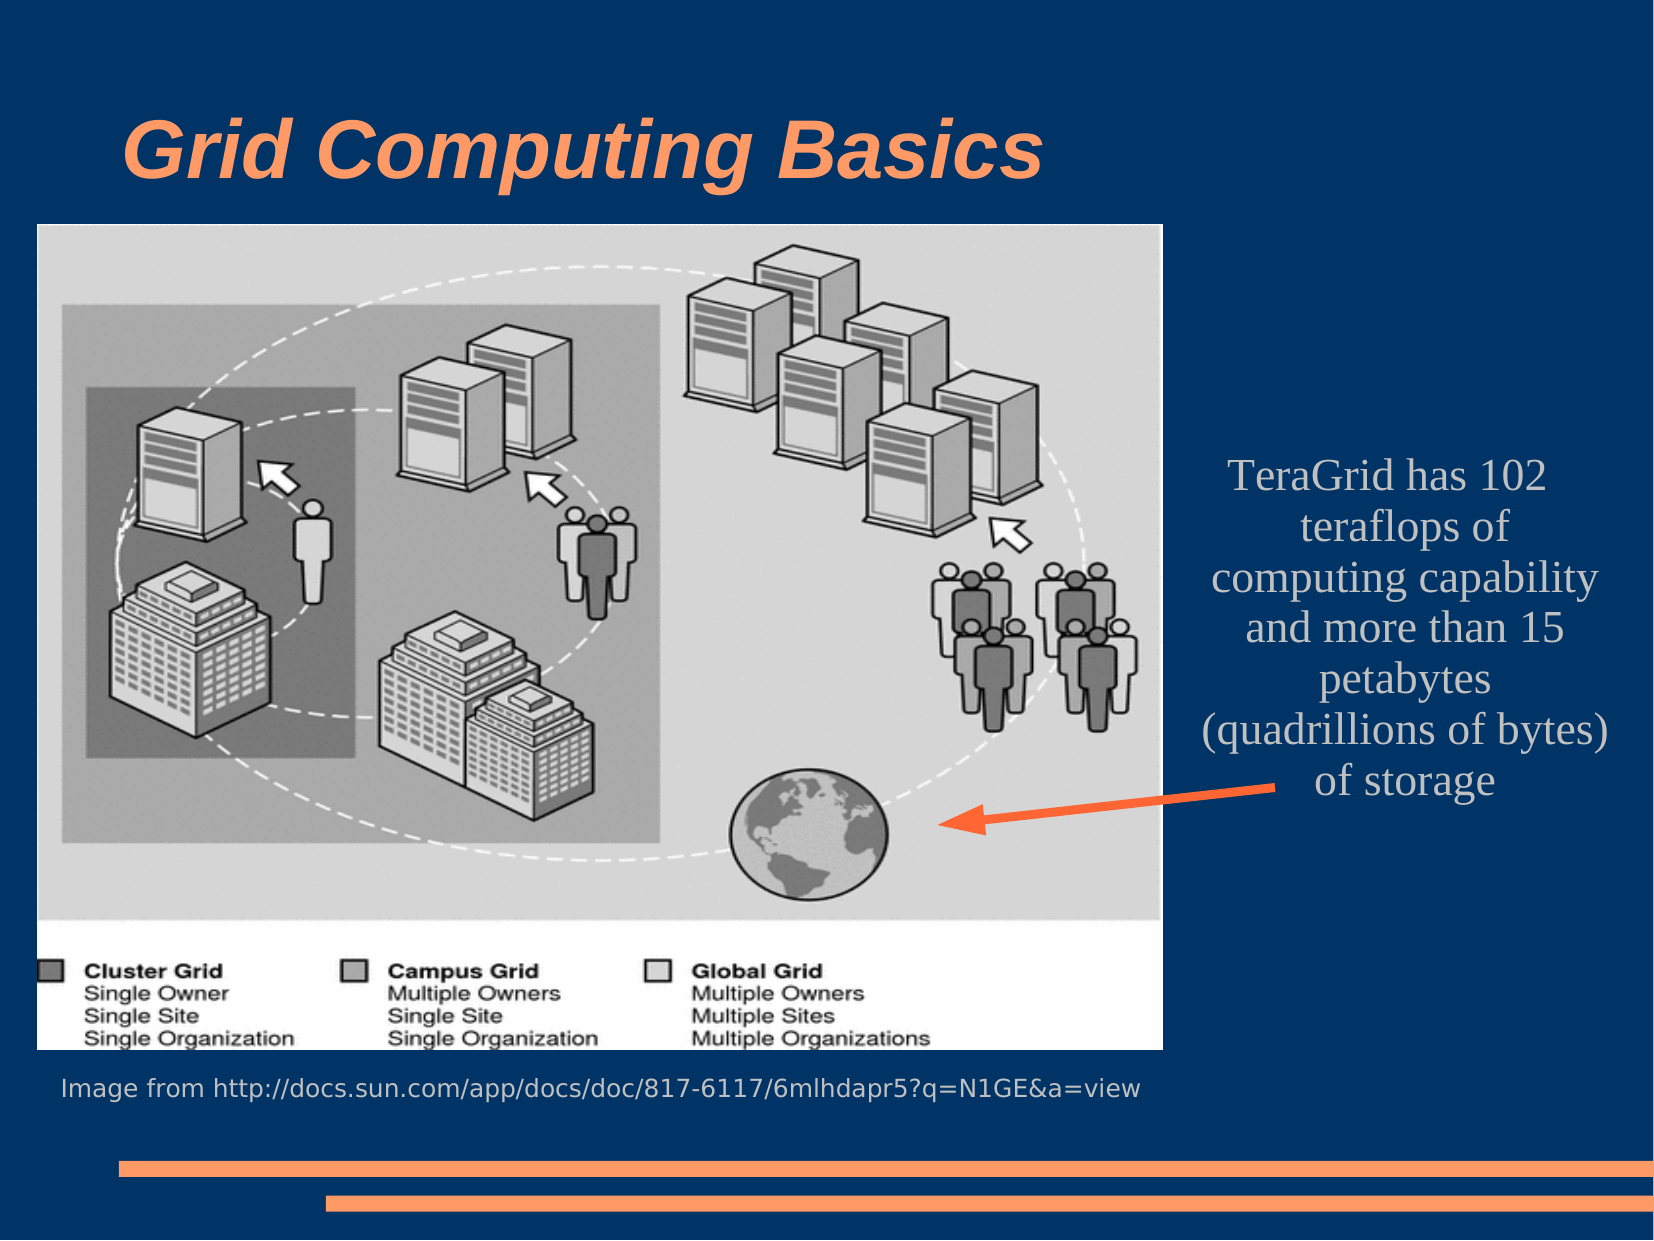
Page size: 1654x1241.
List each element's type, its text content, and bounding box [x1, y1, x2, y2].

text_box Image from http://docs.sun.com/app/docs/doc/817-6117/6mlhdapr5?q=N1GE&a=view [45, 1066, 1163, 1126]
text_box TeraGrid has 102 teraflops of computing capability and more than 15 petabytes (quadrillions of bytes) of storage [1162, 433, 1613, 822]
title Grid Computing Basics [121, 46, 1534, 254]
picture [37, 224, 1163, 1051]
